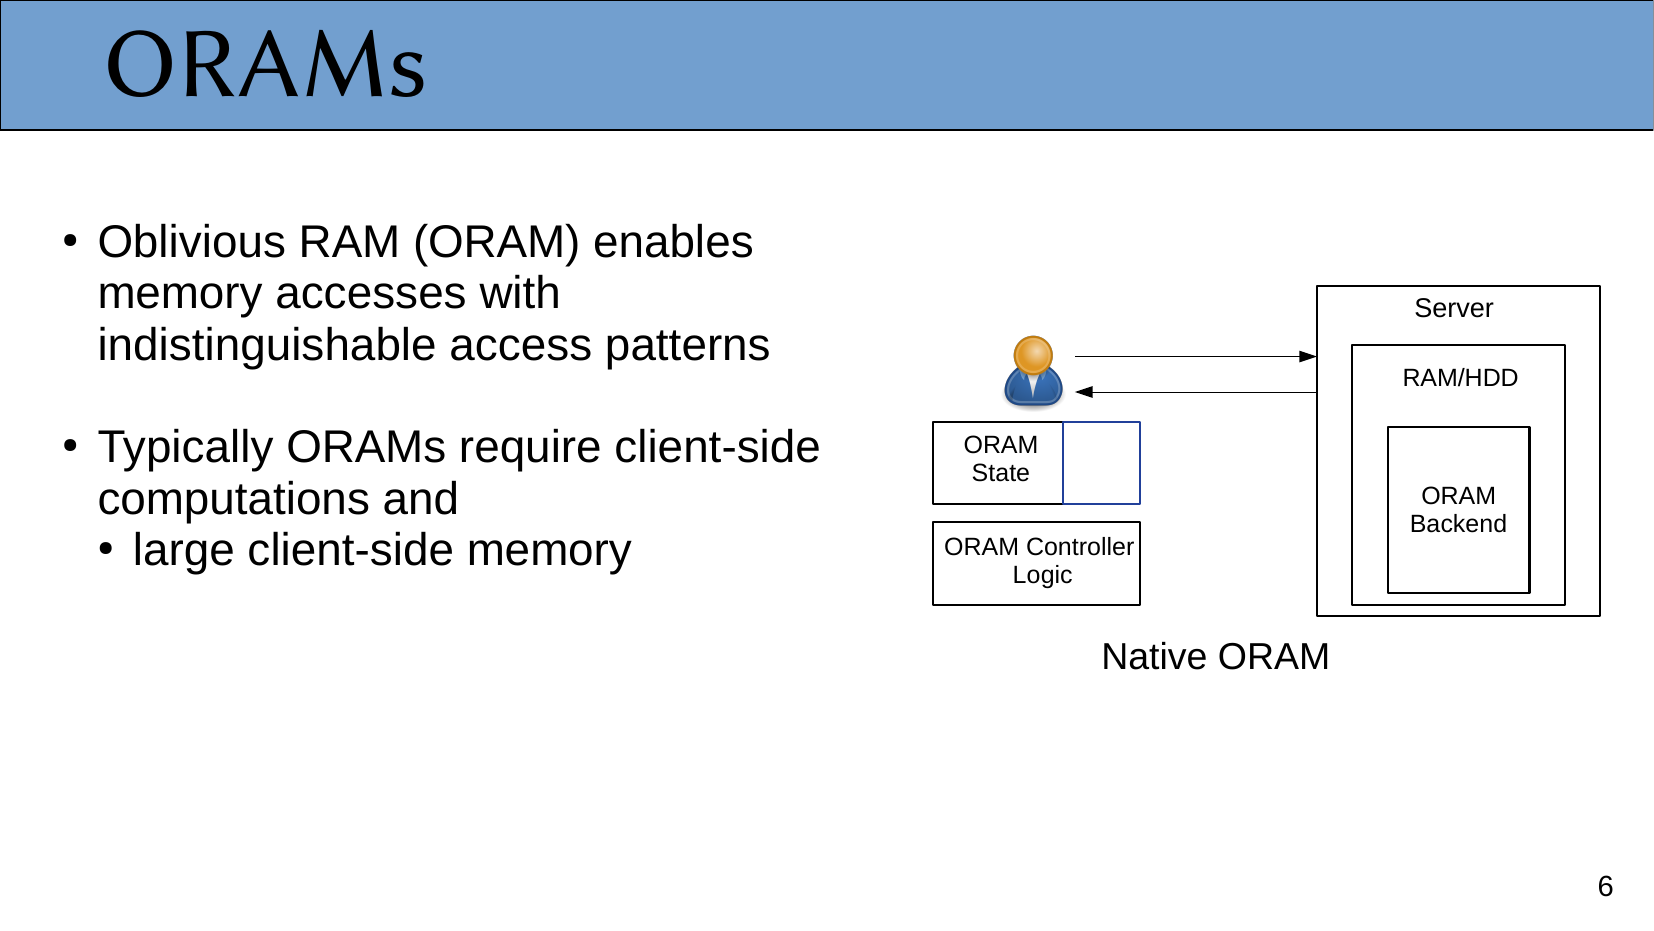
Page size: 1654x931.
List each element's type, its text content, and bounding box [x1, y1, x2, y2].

text_box [933, 421, 1140, 505]
text_box [1316, 285, 1601, 617]
text_box [1512, 0, 1654, 130]
text_box Server [1399, 285, 1613, 331]
text_box Native ORAM [1086, 628, 1536, 686]
text_box ORAM State [944, 423, 1058, 495]
text_box [933, 521, 1140, 525]
picture [992, 332, 1075, 416]
text_box ORAMs [88, 0, 1512, 247]
text_box Oblivious RAM (ORAM) enables memory accesses with indistinguishable access patterns Typically ORAMs require client-side computations and large client-side memory [47, 208, 922, 686]
text_box ORAM Controller Logic [862, 525, 1217, 617]
text_box ORAM Backend [1387, 474, 1530, 546]
text_box 6 [1582, 862, 1630, 910]
text_box [0, 0, 88, 130]
text_box RAM/HDD [1387, 356, 1554, 400]
